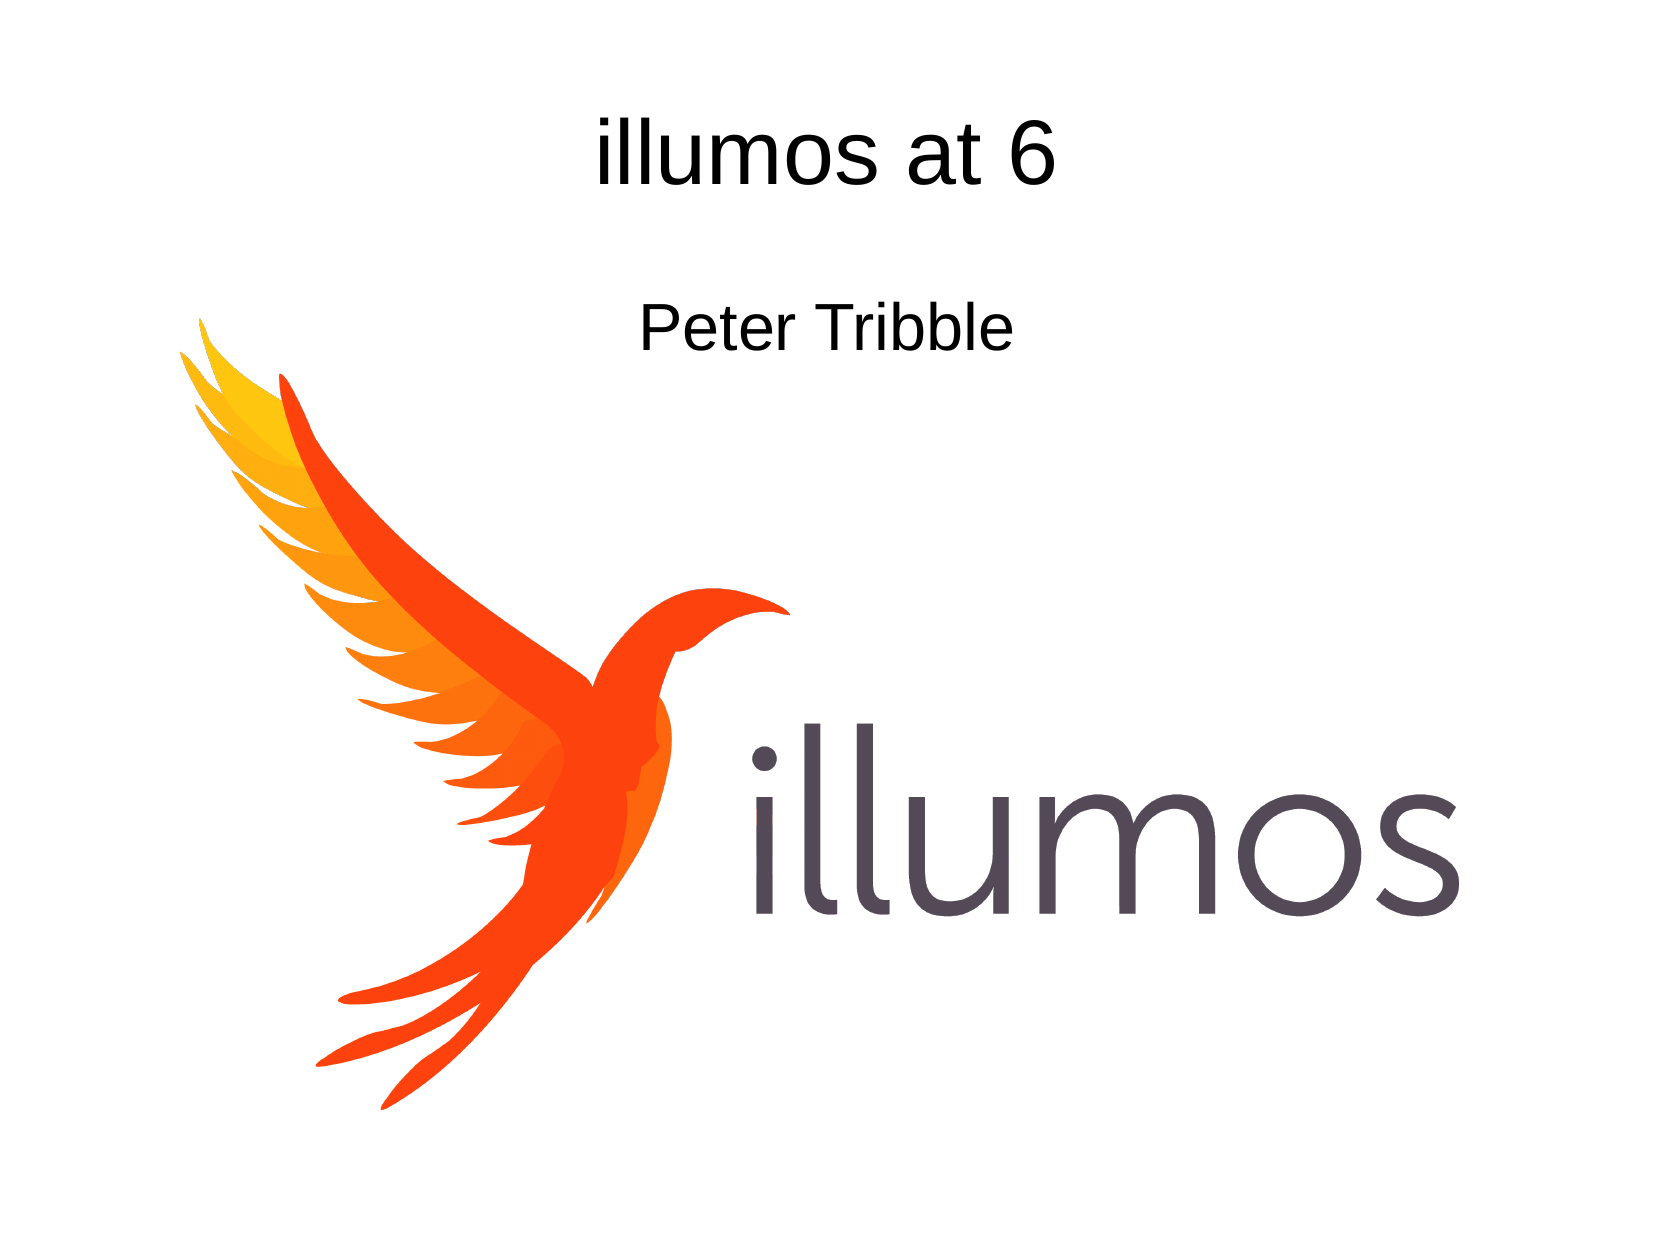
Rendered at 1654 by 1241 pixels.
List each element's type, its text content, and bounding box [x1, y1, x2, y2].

picture [180, 318, 1459, 1111]
title illumos at 6 [82, 49, 1571, 257]
subtitle Peter Tribble [82, 290, 1571, 1010]
